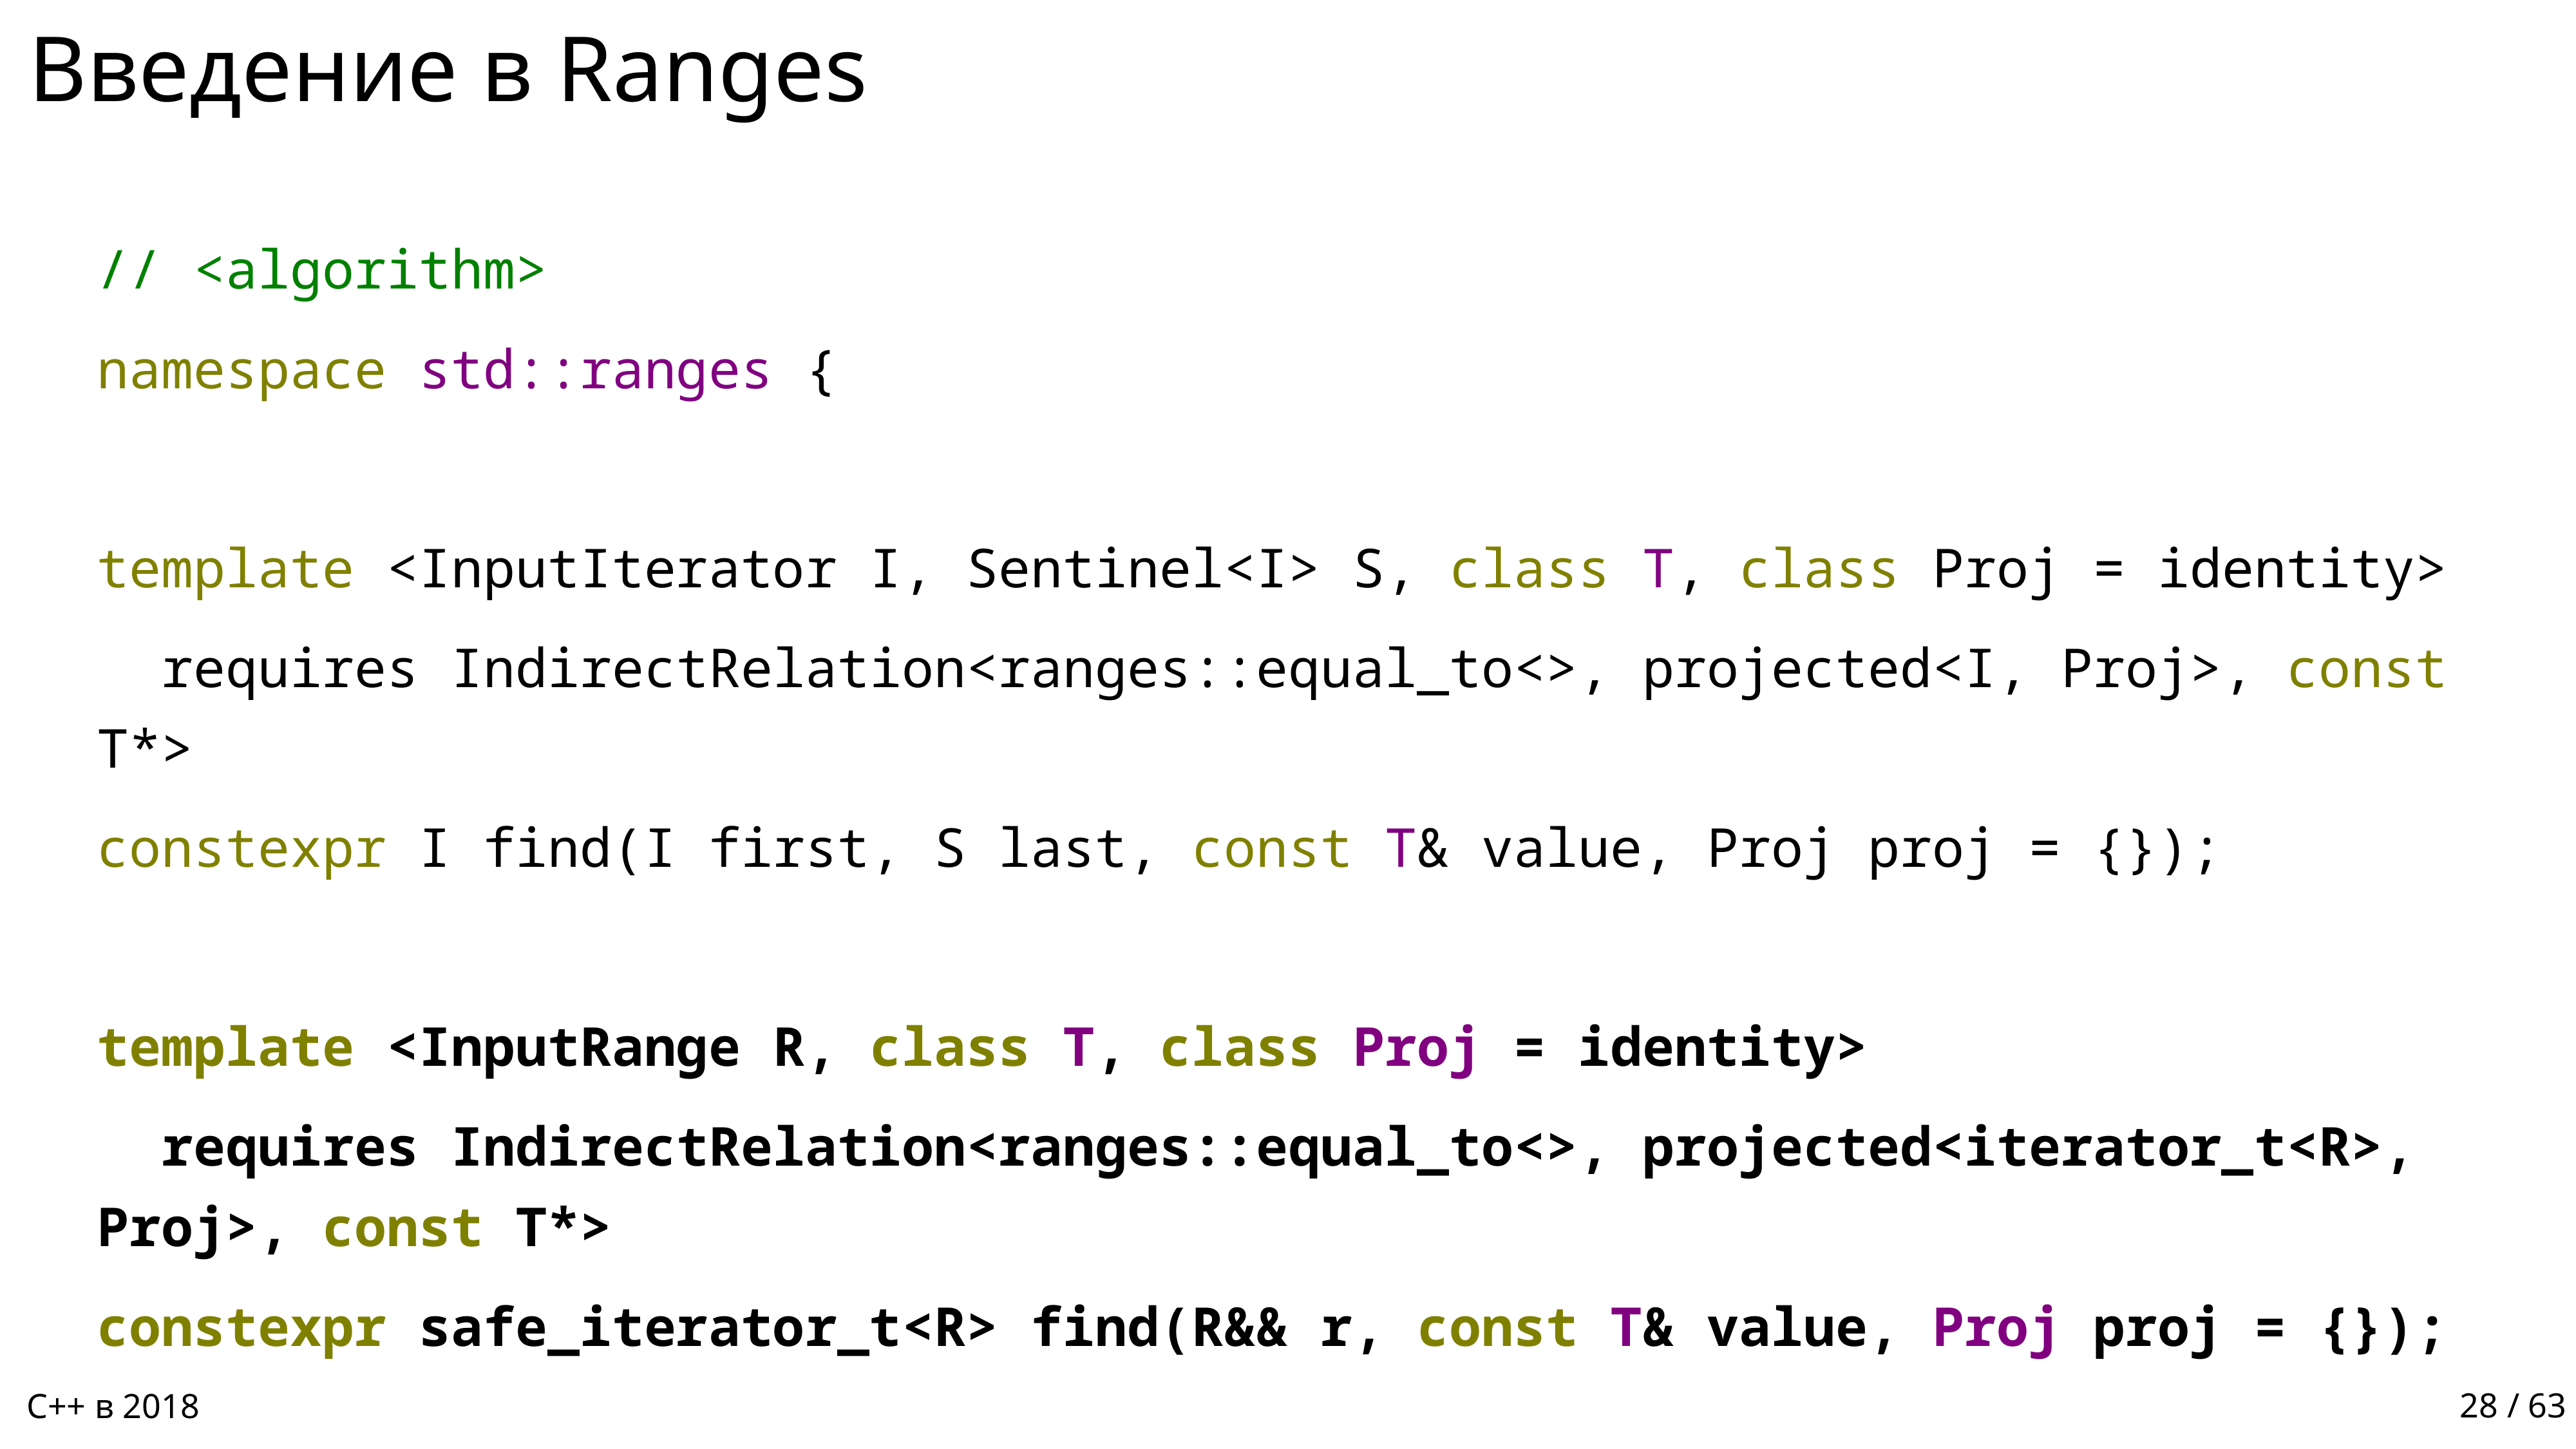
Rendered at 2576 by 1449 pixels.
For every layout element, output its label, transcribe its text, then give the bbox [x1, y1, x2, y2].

list C++ в 2018 [17, 1376, 1114, 1431]
title Введение в Ranges [19, 19, 2551, 155]
list // <algorithm> namespace std::ranges { template <InputIterator I, Sentinel<I> S, class T, class Proj = identity> requires IndirectRelation<ranges::equal_to<>, projected<I, Proj>, const T*> constexpr I find(I first, S last, const T& value, Proj proj = {}); template <InputRange R, class T, class Proj = identity> requires IndirectRelation<ranges::equal_to<>, projected<iterator_t<R>, Proj>, const T*> constexpr safe_iterator_t<R> find(R&& r, const T& value, Proj proj = {}); } // namespace std::ranges [87, 214, 2551, 1382]
list <number> / 63 [1479, 1376, 2576, 1431]
